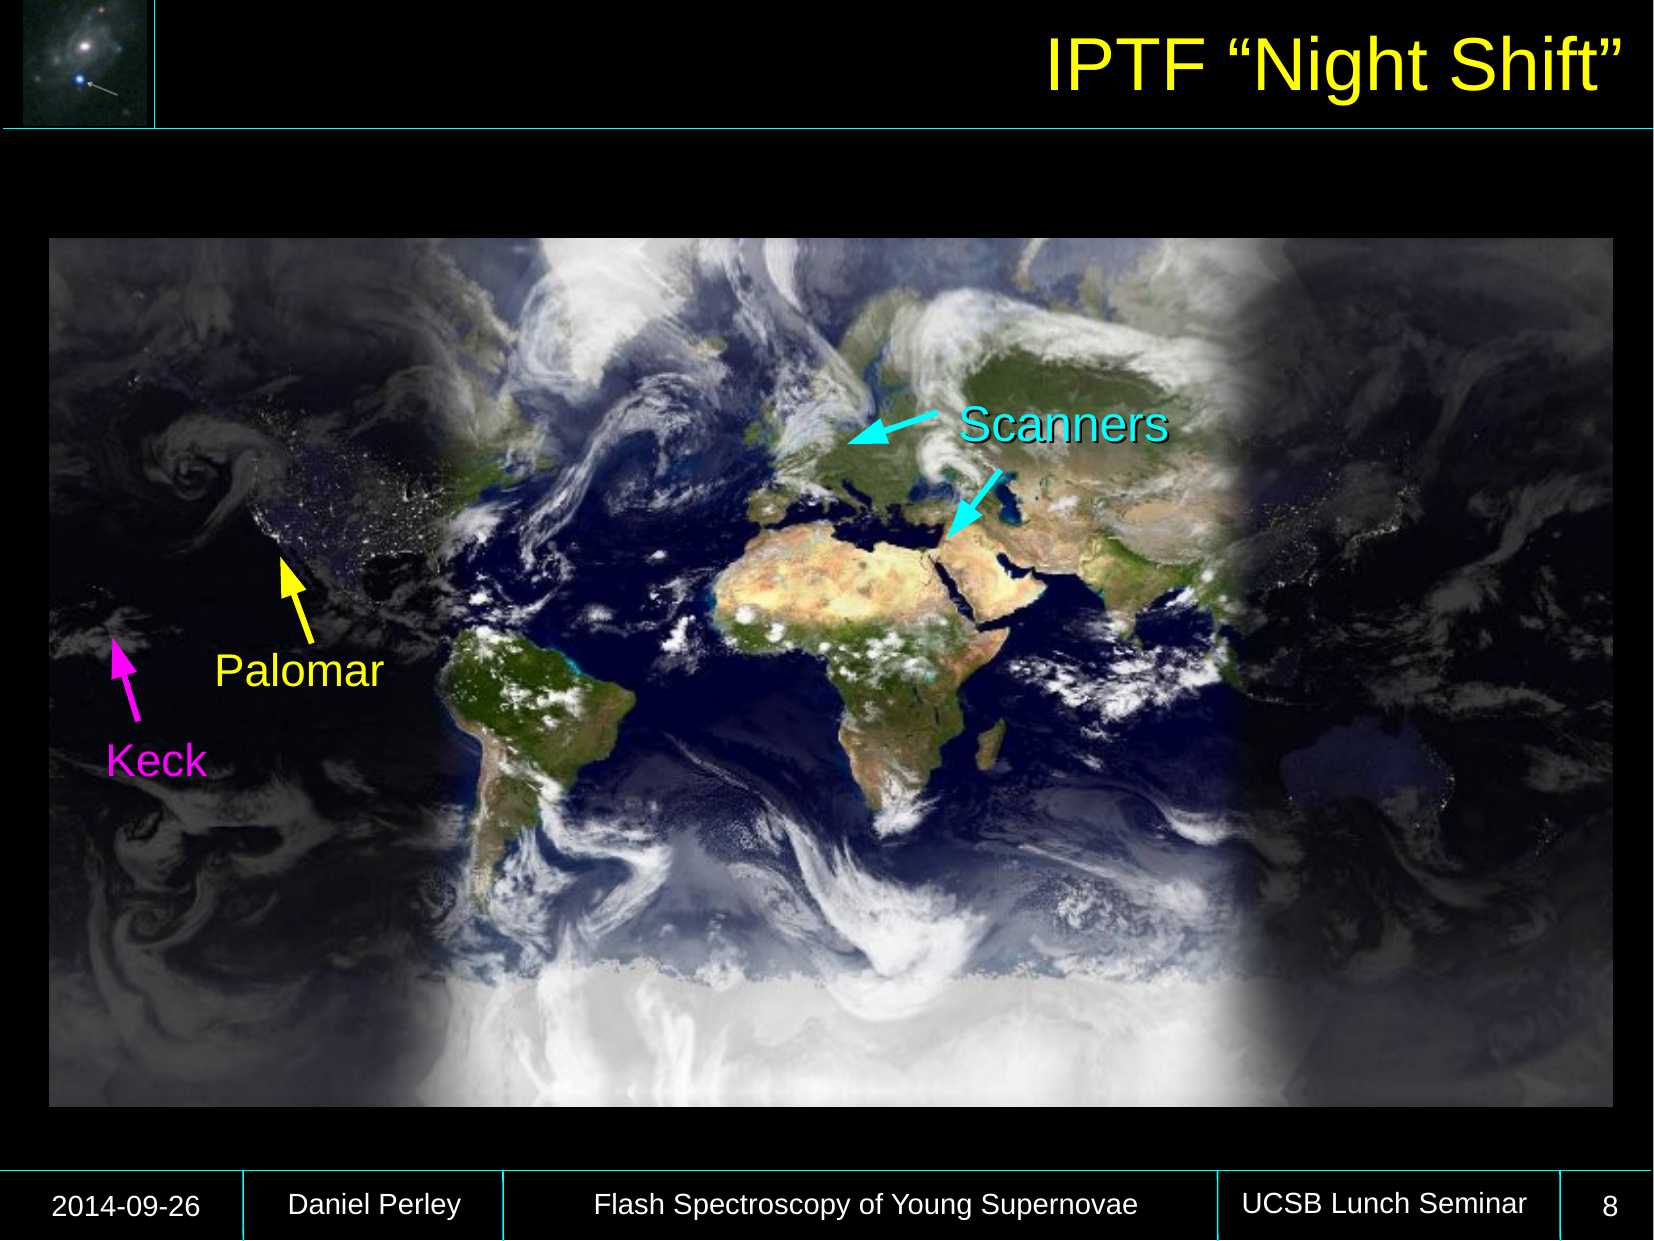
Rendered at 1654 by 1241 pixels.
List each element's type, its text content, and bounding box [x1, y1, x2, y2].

text_box Scanners [943, 388, 1206, 478]
picture [49, 238, 1613, 1107]
text_box Palomar [199, 637, 425, 704]
picture [23, 0, 147, 126]
title IPTF “Night Shift” [187, 21, 1624, 108]
text_box Keck [90, 727, 231, 794]
